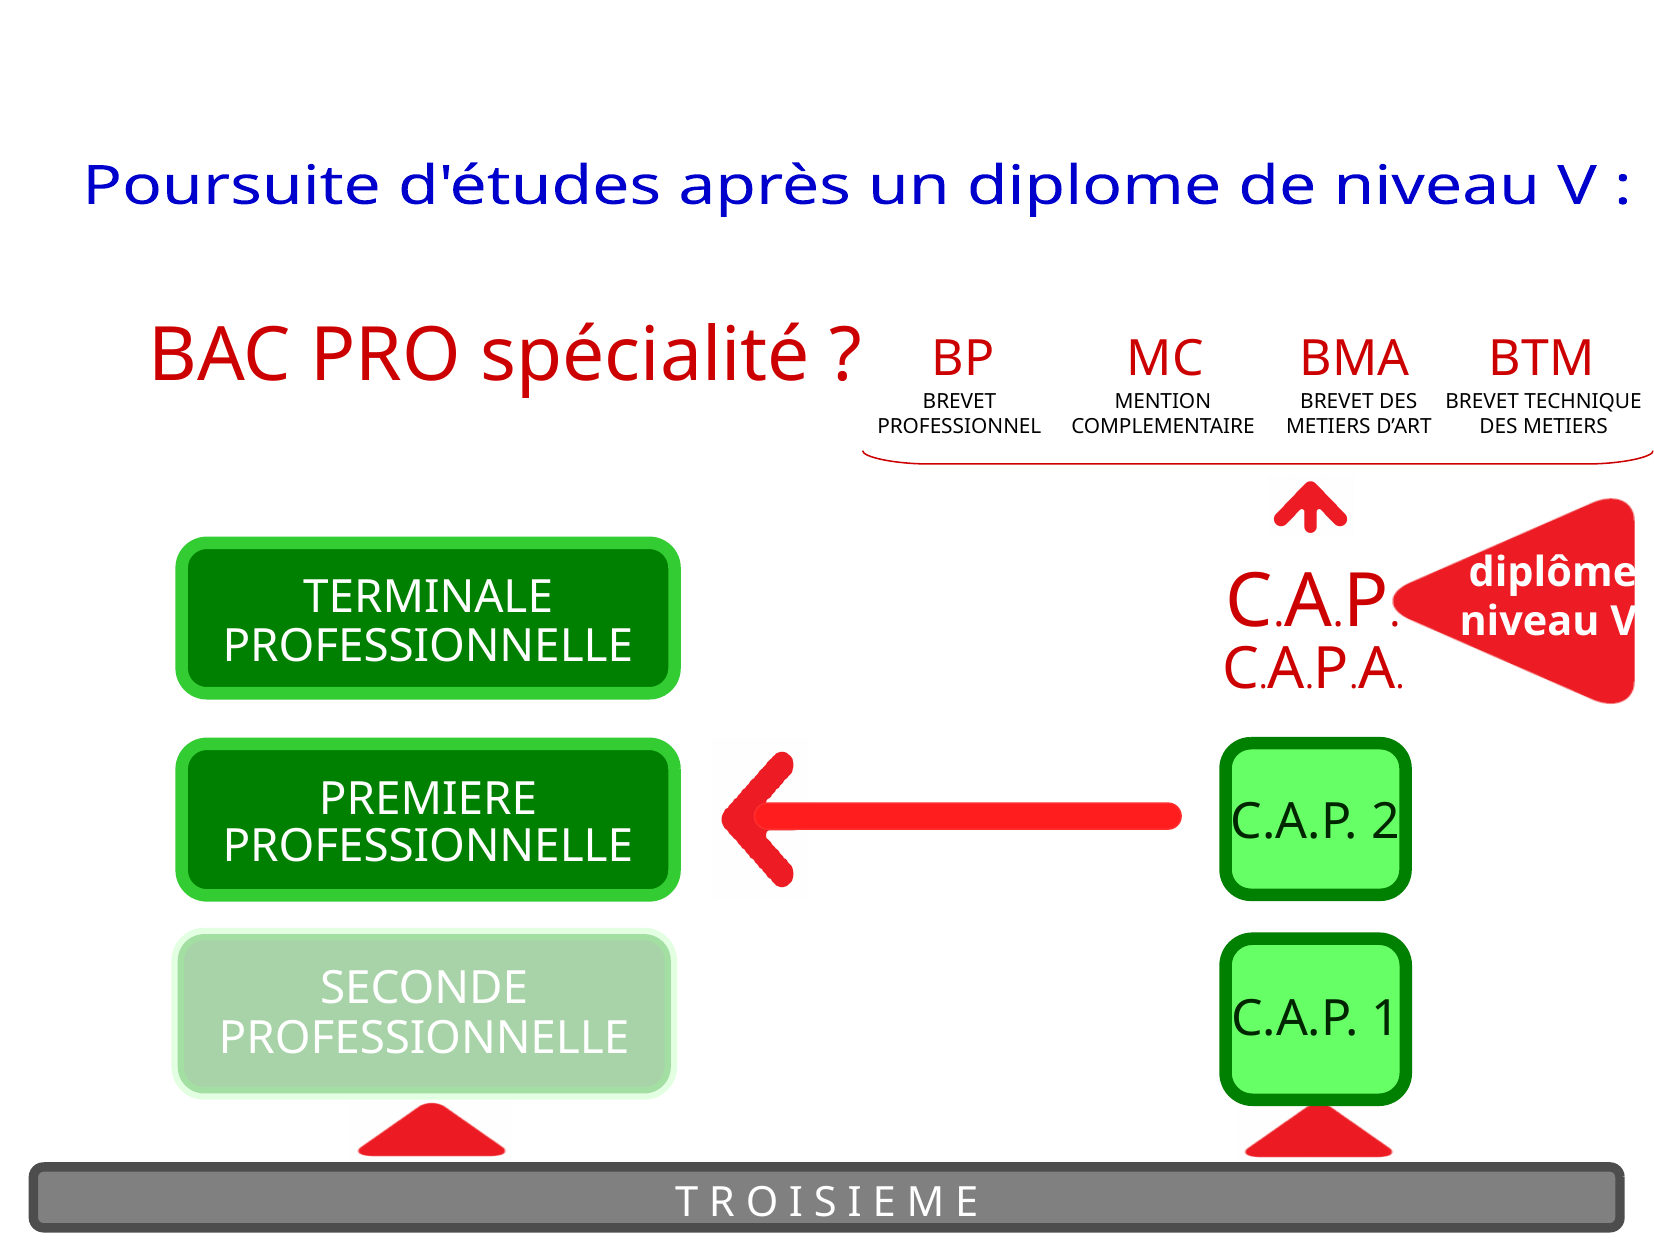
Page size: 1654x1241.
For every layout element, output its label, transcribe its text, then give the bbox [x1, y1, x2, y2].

text_box MENTION COMPLEMENTAIRE [1056, 380, 1270, 446]
text_box BTM [1475, 328, 1609, 380]
picture [1389, 492, 1642, 709]
text_box C.A.P. C.A.P.A. [1208, 558, 1419, 708]
text_box Poursuite d'études après un diplome de niveau V : [555, 162, 587, 205]
text_box MC [1113, 328, 1218, 380]
text_box TERMINALE PROFESSIONNELLE [181, 542, 675, 694]
text_box T R O I S I E M E [33, 1166, 1621, 1228]
text_box diplôme niveau V [1445, 537, 1652, 652]
text_box BREVET TECHNIQUE DES METIERS [1447, 380, 1654, 446]
text_box Poursuite d'études après un diplome de niveau V : [1241, 162, 1274, 205]
text_box BAC PRO spécialité ? [134, 299, 877, 403]
picture [712, 738, 809, 899]
text_box BP [918, 328, 1009, 380]
text_box C.A.P. 1 [1225, 938, 1406, 1100]
text_box BMA [1286, 328, 1424, 380]
text_box BREVET DES METIERS D’ART [1271, 380, 1447, 446]
text_box Poursuite d'études après un diplome de niveau V : [125, 174, 159, 205]
picture [1235, 1102, 1401, 1161]
text_box Poursuite d'études après un diplome de niveau V : [1391, 174, 1425, 204]
text_box C.A.P. 2 [1225, 743, 1406, 895]
text_box Poursuite d'études après un diplome de niveau V : [401, 162, 434, 205]
text_box Poursuite d'études après un diplome de niveau V : [720, 174, 753, 217]
text_box [754, 803, 1182, 830]
text_box Poursuite d'études après un diplome de niveau V : [1030, 174, 1062, 217]
text_box Poursuite d'études après un diplome de niveau V : [595, 174, 627, 205]
text_box Poursuite d'études après un diplome de niveau V : [88, 165, 119, 204]
text_box PREMIERE PROFESSIONNELLE [181, 743, 675, 896]
text_box SECONDE PROFESSIONNELLE [177, 934, 671, 1094]
text_box Poursuite d'études après un diplome de niveau V : [970, 162, 1002, 205]
text_box Poursuite d'études après un diplome de niveau V : [1557, 165, 1597, 204]
text_box BREVET PROFESSIONNEL [862, 380, 1056, 446]
picture [1267, 475, 1354, 536]
text_box Poursuite d'études après un diplome de niveau V : [1127, 174, 1179, 204]
text_box Poursuite d'études après un diplome de niveau V : [1085, 174, 1119, 205]
picture [348, 1101, 513, 1160]
